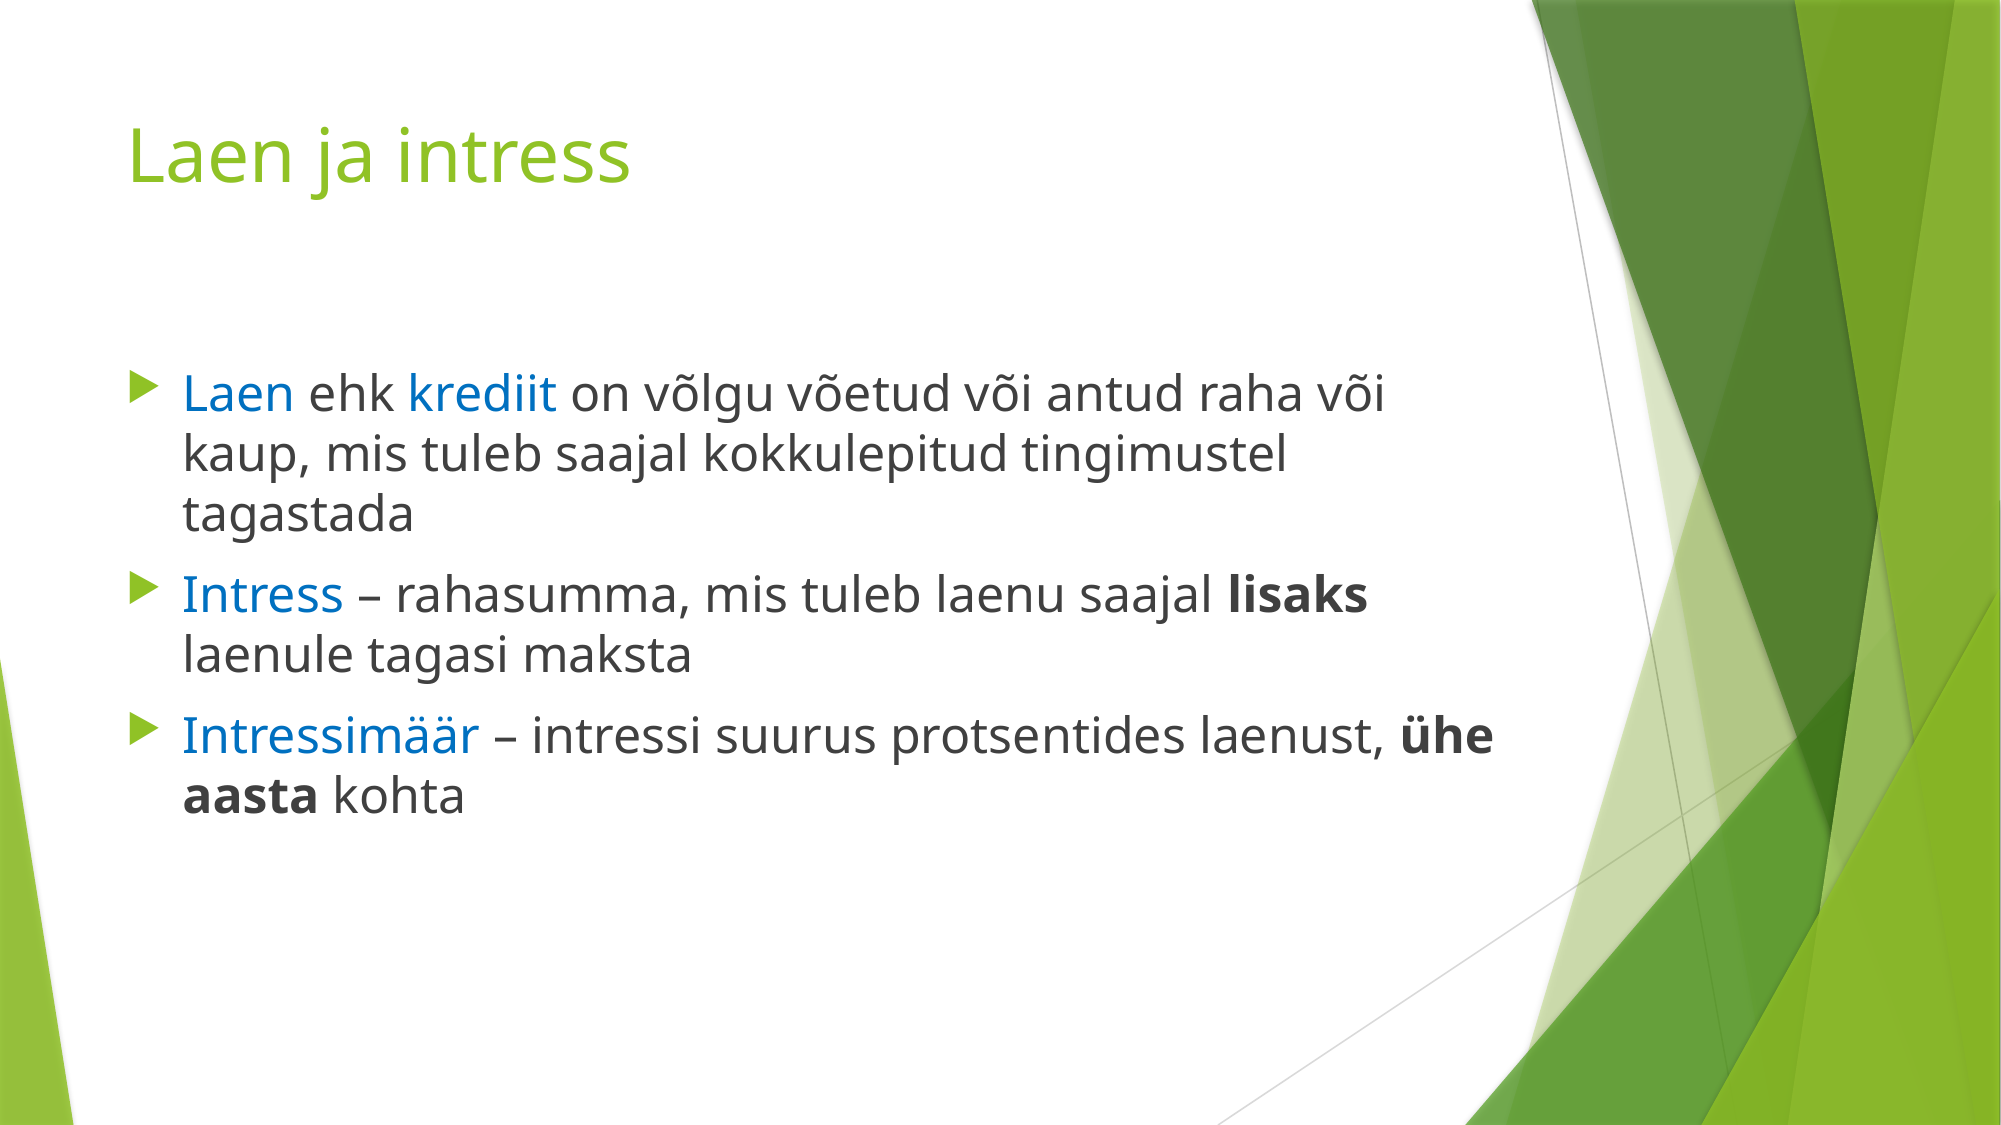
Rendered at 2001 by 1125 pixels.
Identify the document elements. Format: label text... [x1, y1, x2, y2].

title Laen ja intress [111, 99, 1522, 317]
list Laen ehk krediit on võlgu võetud või antud raha või kaup, mis tuleb saajal kokkulepitud tingimustel tagastada Intress – rahasumma, mis tuleb laenu saajal lisaks laenule tagasi maksta Intressimäär – intressi suurus protsentides laenust, ühe aasta kohta [111, 354, 1522, 992]
